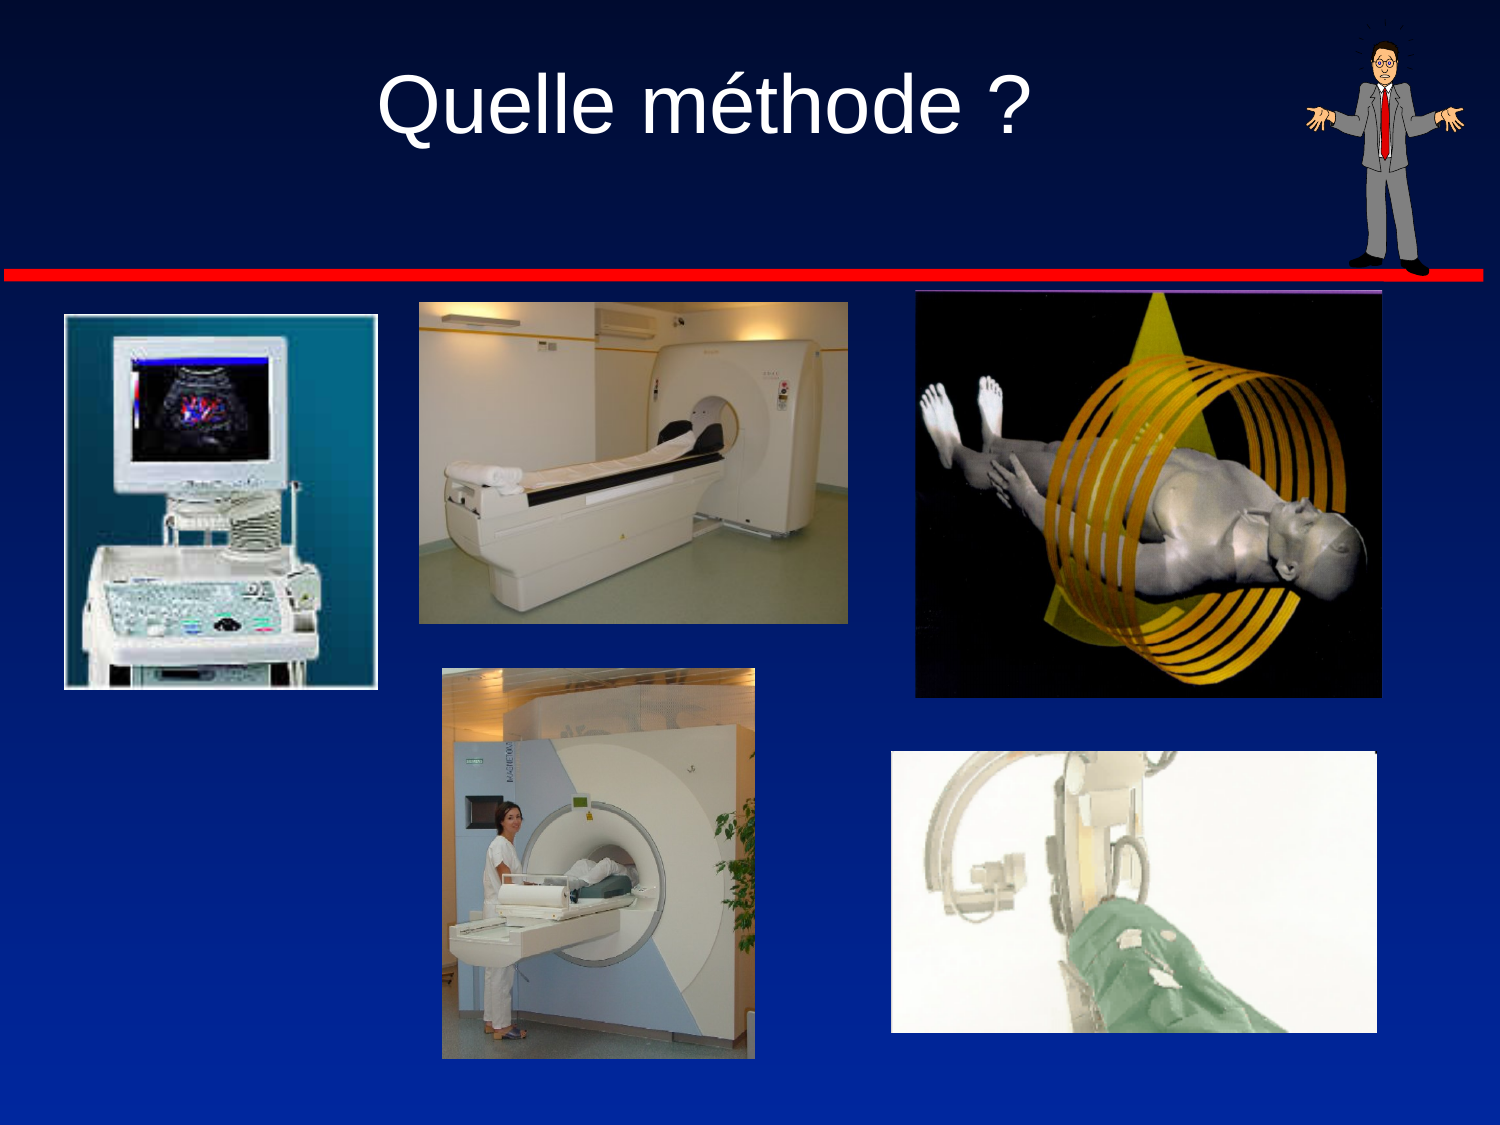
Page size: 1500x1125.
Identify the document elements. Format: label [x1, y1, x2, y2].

picture [64, 314, 378, 690]
picture [419, 302, 848, 624]
picture [442, 668, 755, 1059]
picture [891, 751, 1377, 1033]
picture [915, 290, 1383, 698]
